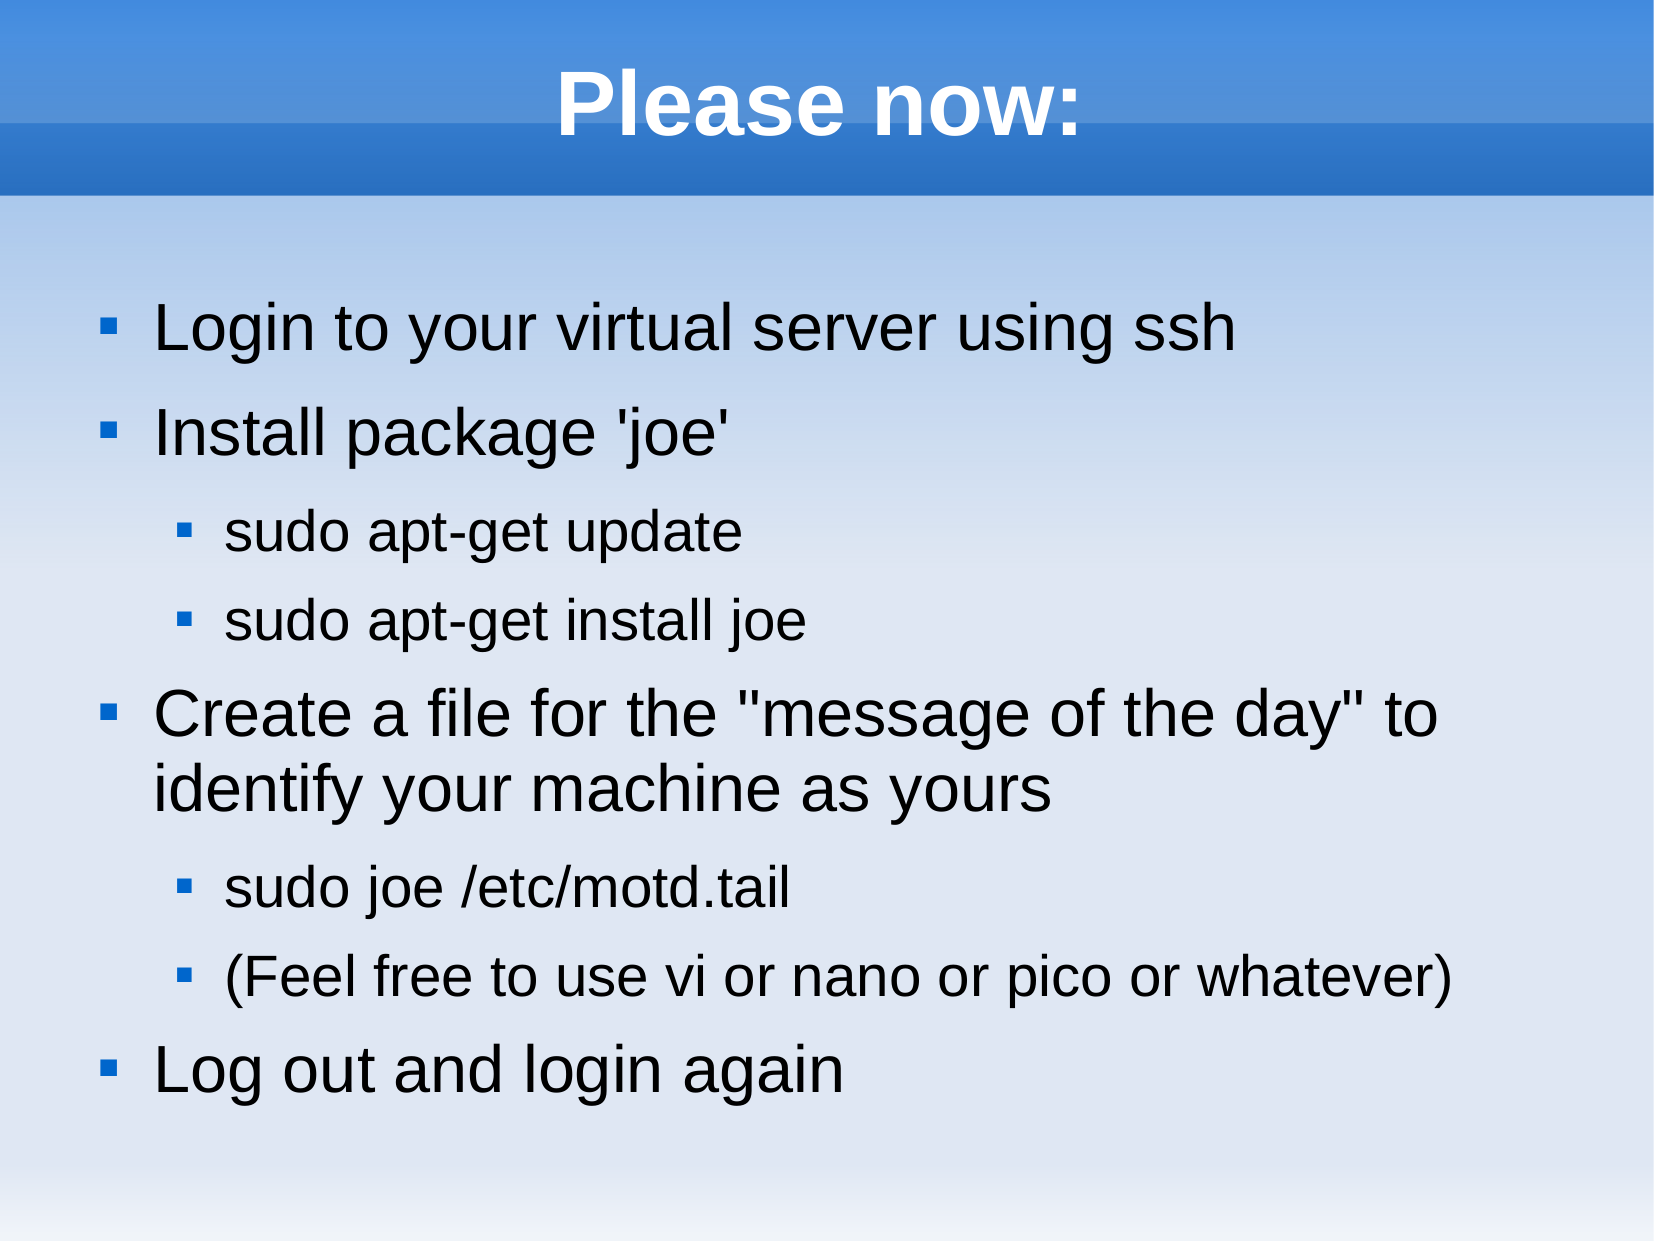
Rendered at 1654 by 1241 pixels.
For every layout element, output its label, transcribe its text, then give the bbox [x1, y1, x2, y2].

list Login to your virtual server using ssh Install package 'joe' sudo apt-get update sudo apt-get install joe Create a file for the "message of the day" to identify your machine as yours sudo joe /etc/motd.tail (Feel free to use vi or nano or pico or whatever) Log out and login again [82, 290, 1571, 1108]
title Please now: [76, 7, 1565, 200]
picture [0, 0, 1654, 1241]
